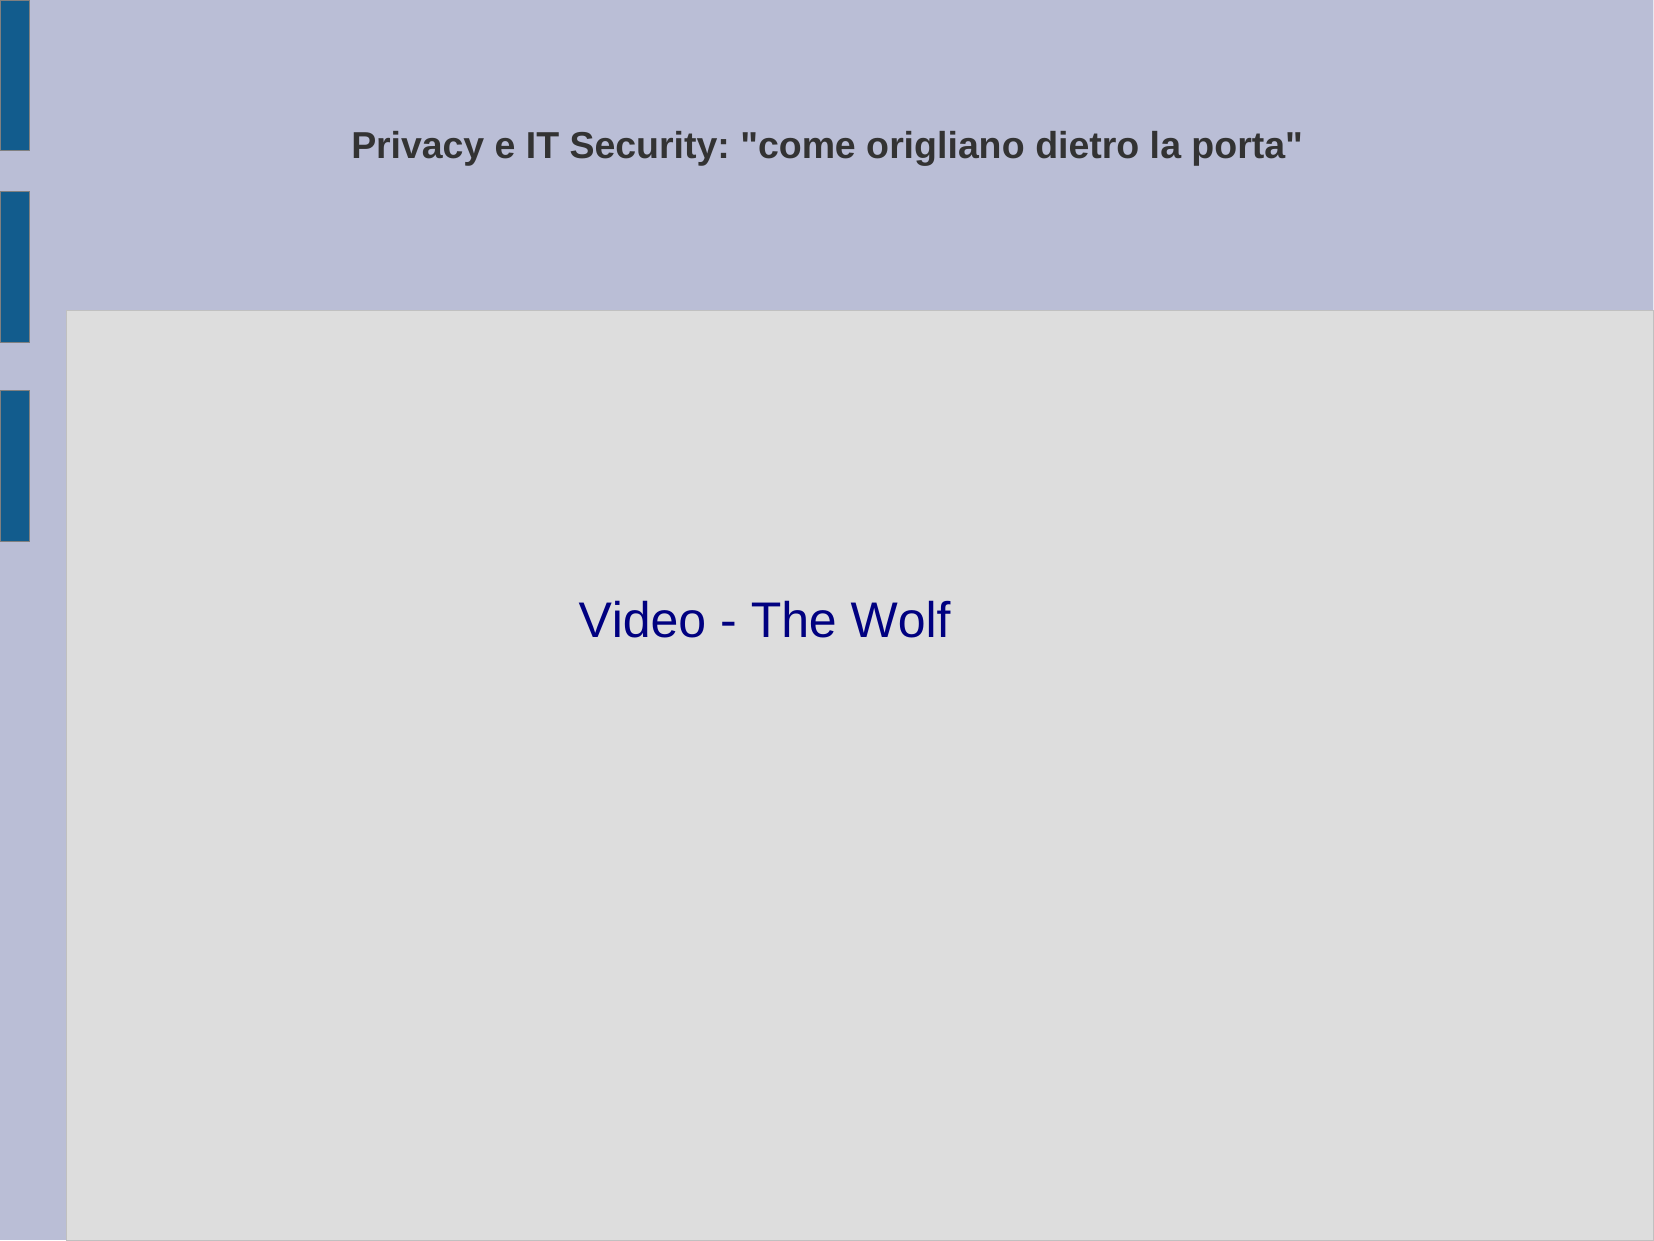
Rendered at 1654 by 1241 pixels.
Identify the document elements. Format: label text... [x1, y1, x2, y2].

title Privacy e IT Security: "come origliano dietro la porta" [121, 91, 1534, 201]
text_box Video - The Wolf [578, 592, 1063, 649]
